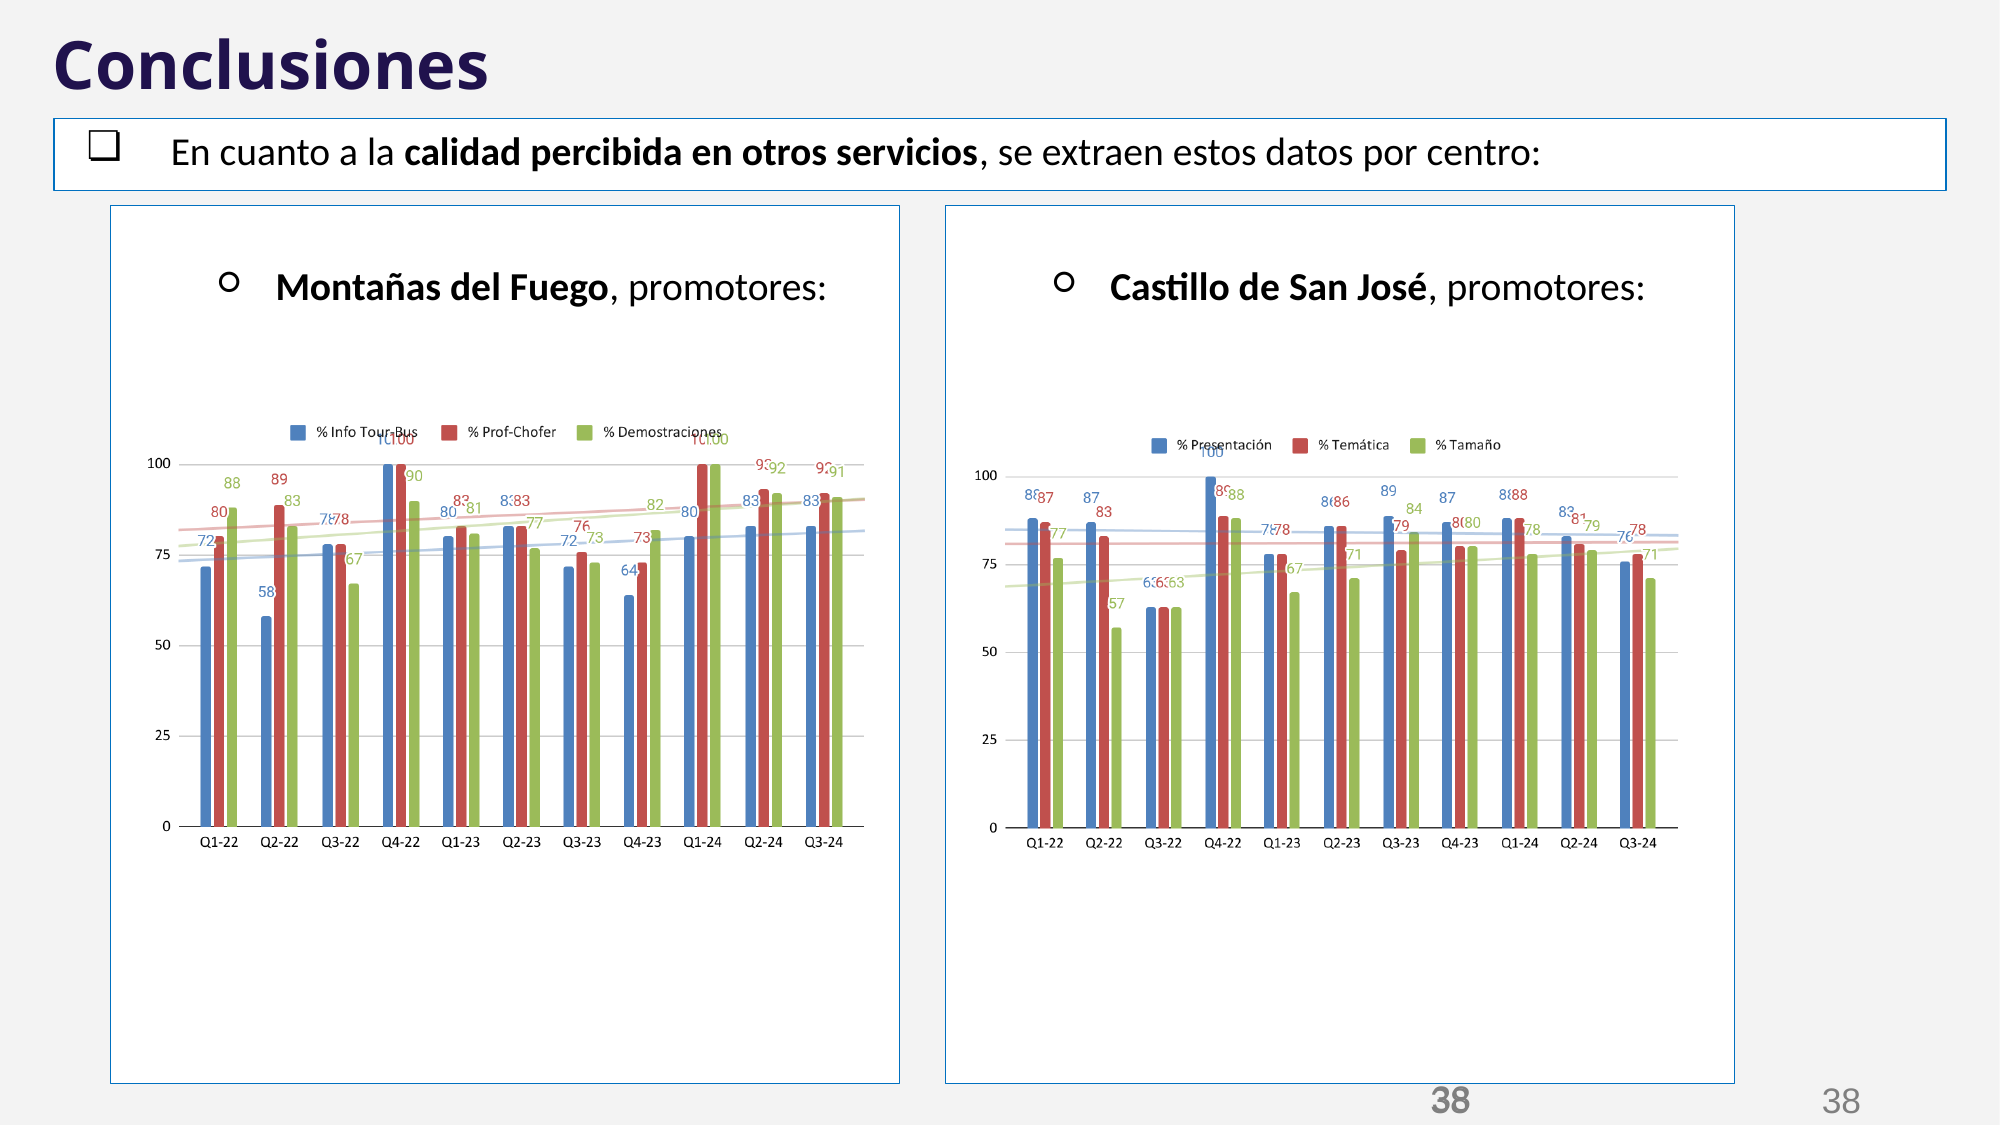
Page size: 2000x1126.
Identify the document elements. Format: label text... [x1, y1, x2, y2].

text_box Montañas del Fuego, promotores: [110, 205, 900, 1084]
text_box Conclusiones [52, 0, 1945, 126]
picture [951, 415, 1701, 874]
text_box Castillo de San José, promotores: [945, 205, 1735, 1084]
text_box En cuanto a la calidad percibida en otros servicios, se extraen estos datos por centro: [53, 118, 1947, 191]
text_box <number> [1412, 1069, 1880, 1126]
picture [123, 401, 888, 874]
